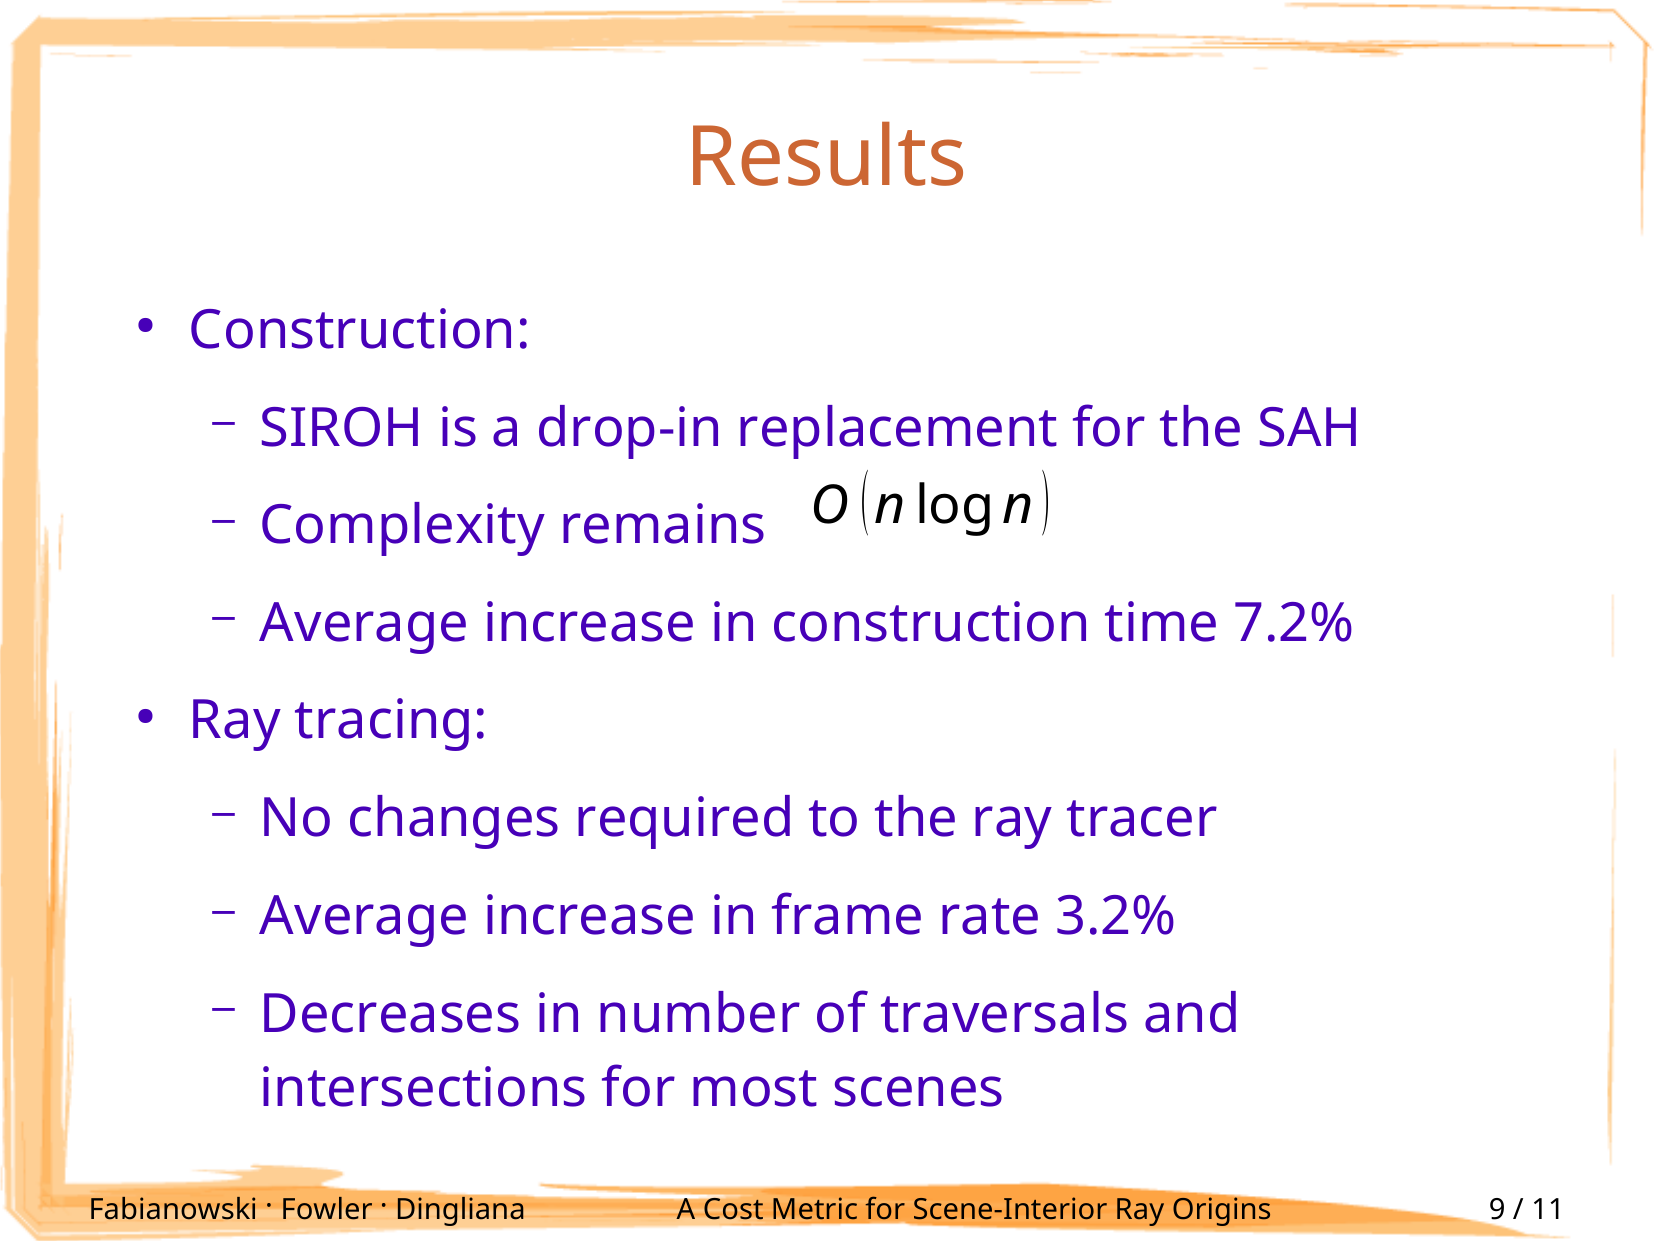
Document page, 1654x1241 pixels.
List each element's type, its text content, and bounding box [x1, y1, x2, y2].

picture [0, 0, 1654, 1241]
title Results [82, 49, 1571, 257]
chart [804, 466, 1056, 539]
list Construction: SIROH is a drop-in replacement for the SAH Complexity remains Average increase in construction time 7.2% Ray tracing: No changes required to the ray tracer Average increase in frame rate 3.2% Decreases in number of traversals and intersections for most scenes [118, 290, 1571, 1051]
